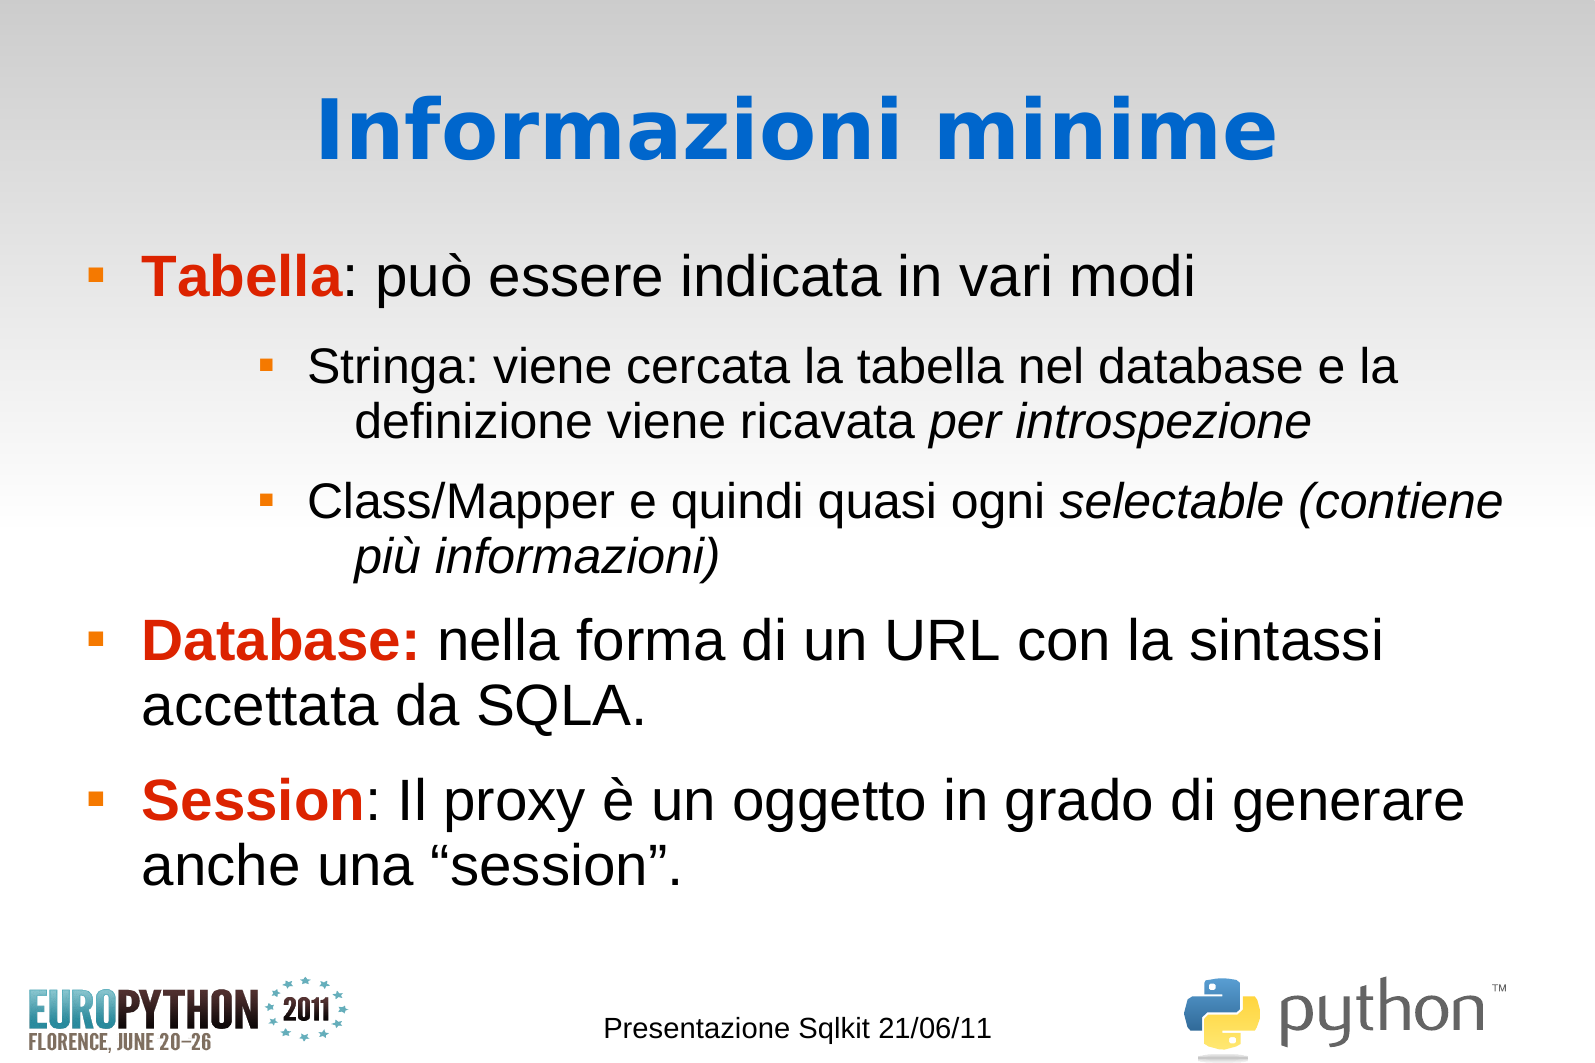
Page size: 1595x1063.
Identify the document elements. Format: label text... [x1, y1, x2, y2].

title Informazioni minime [79, 42, 1515, 220]
picture [29, 974, 355, 1058]
list Tabella: può essere indicata in vari modi Stringa: viene cercata la tabella nel database e la definizione viene ricavata per introspezione Class/Mapper e quindi quasi ogni selectable (contiene più informazioni) Database: nella forma di un URL con la sintassi accettata da SQLA. Session: Il proxy è un oggetto in grado di generare anche una “session”. [70, 243, 1506, 945]
